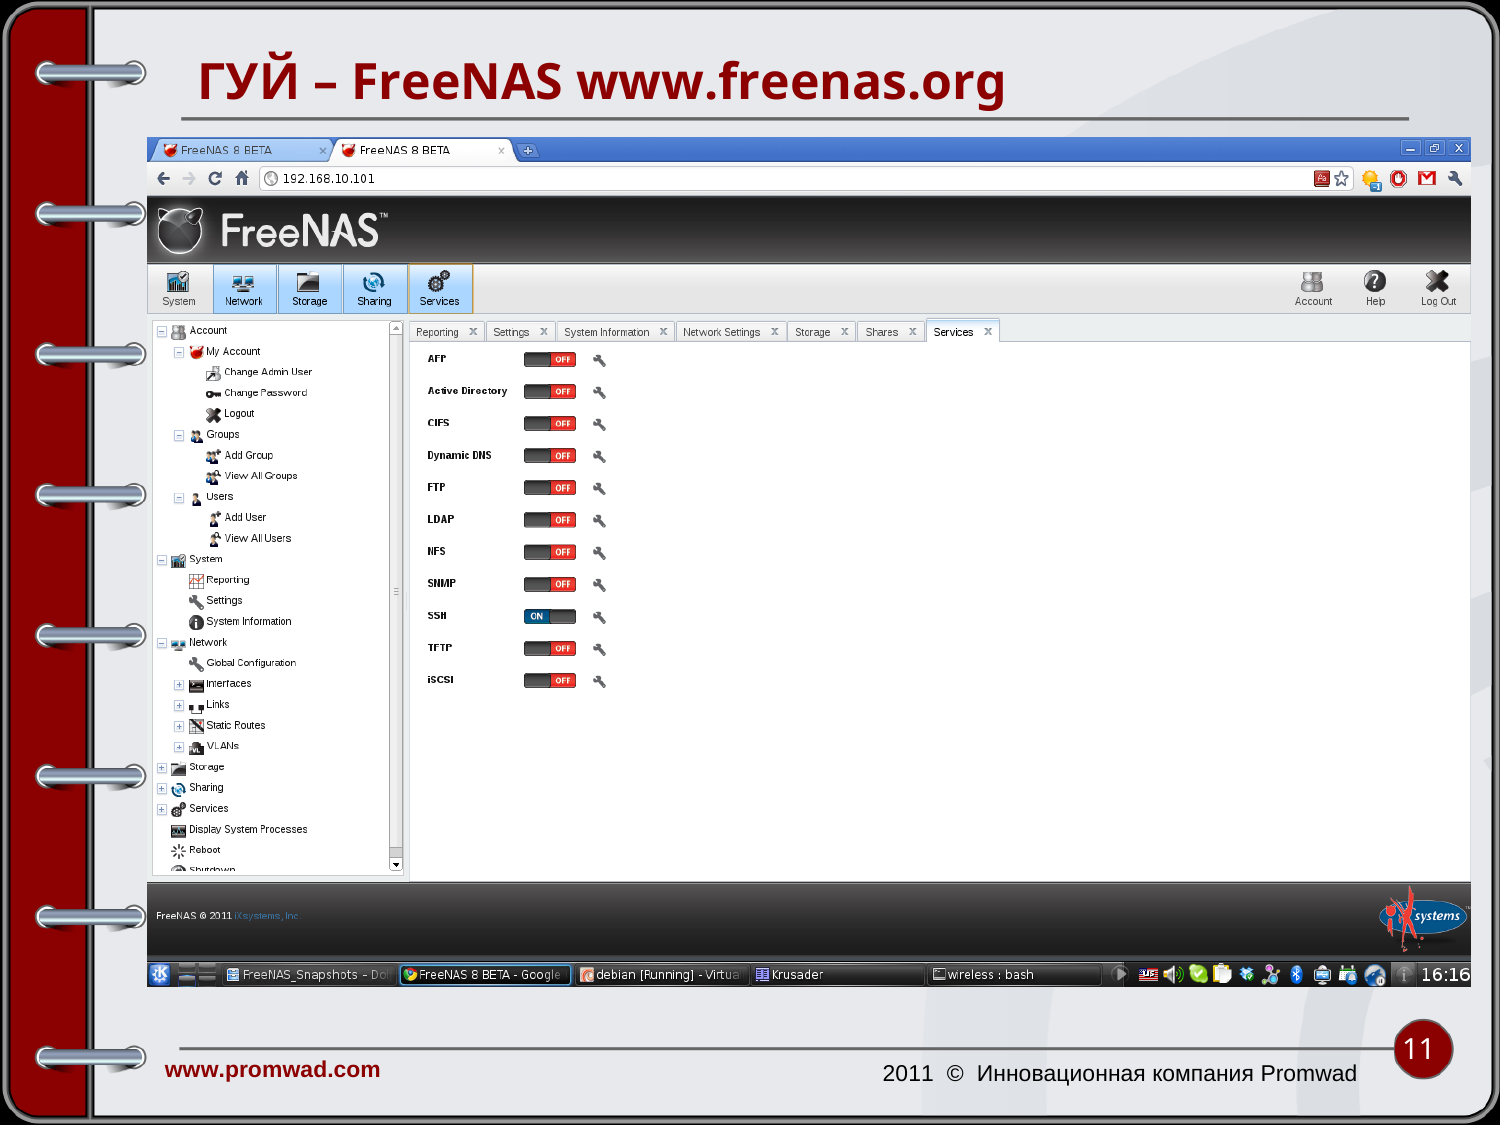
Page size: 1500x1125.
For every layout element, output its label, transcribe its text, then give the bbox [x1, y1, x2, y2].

text_box <number> [1332, 1023, 1500, 1079]
picture [0, 0, 1500, 1125]
text_box 2011 © Инновационная компания Promwad [634, 1051, 1373, 1095]
text_box www.promwad.com [150, 1046, 405, 1090]
text_box ГУЙ – FreeNAS www.freenas.org [183, 45, 1400, 114]
